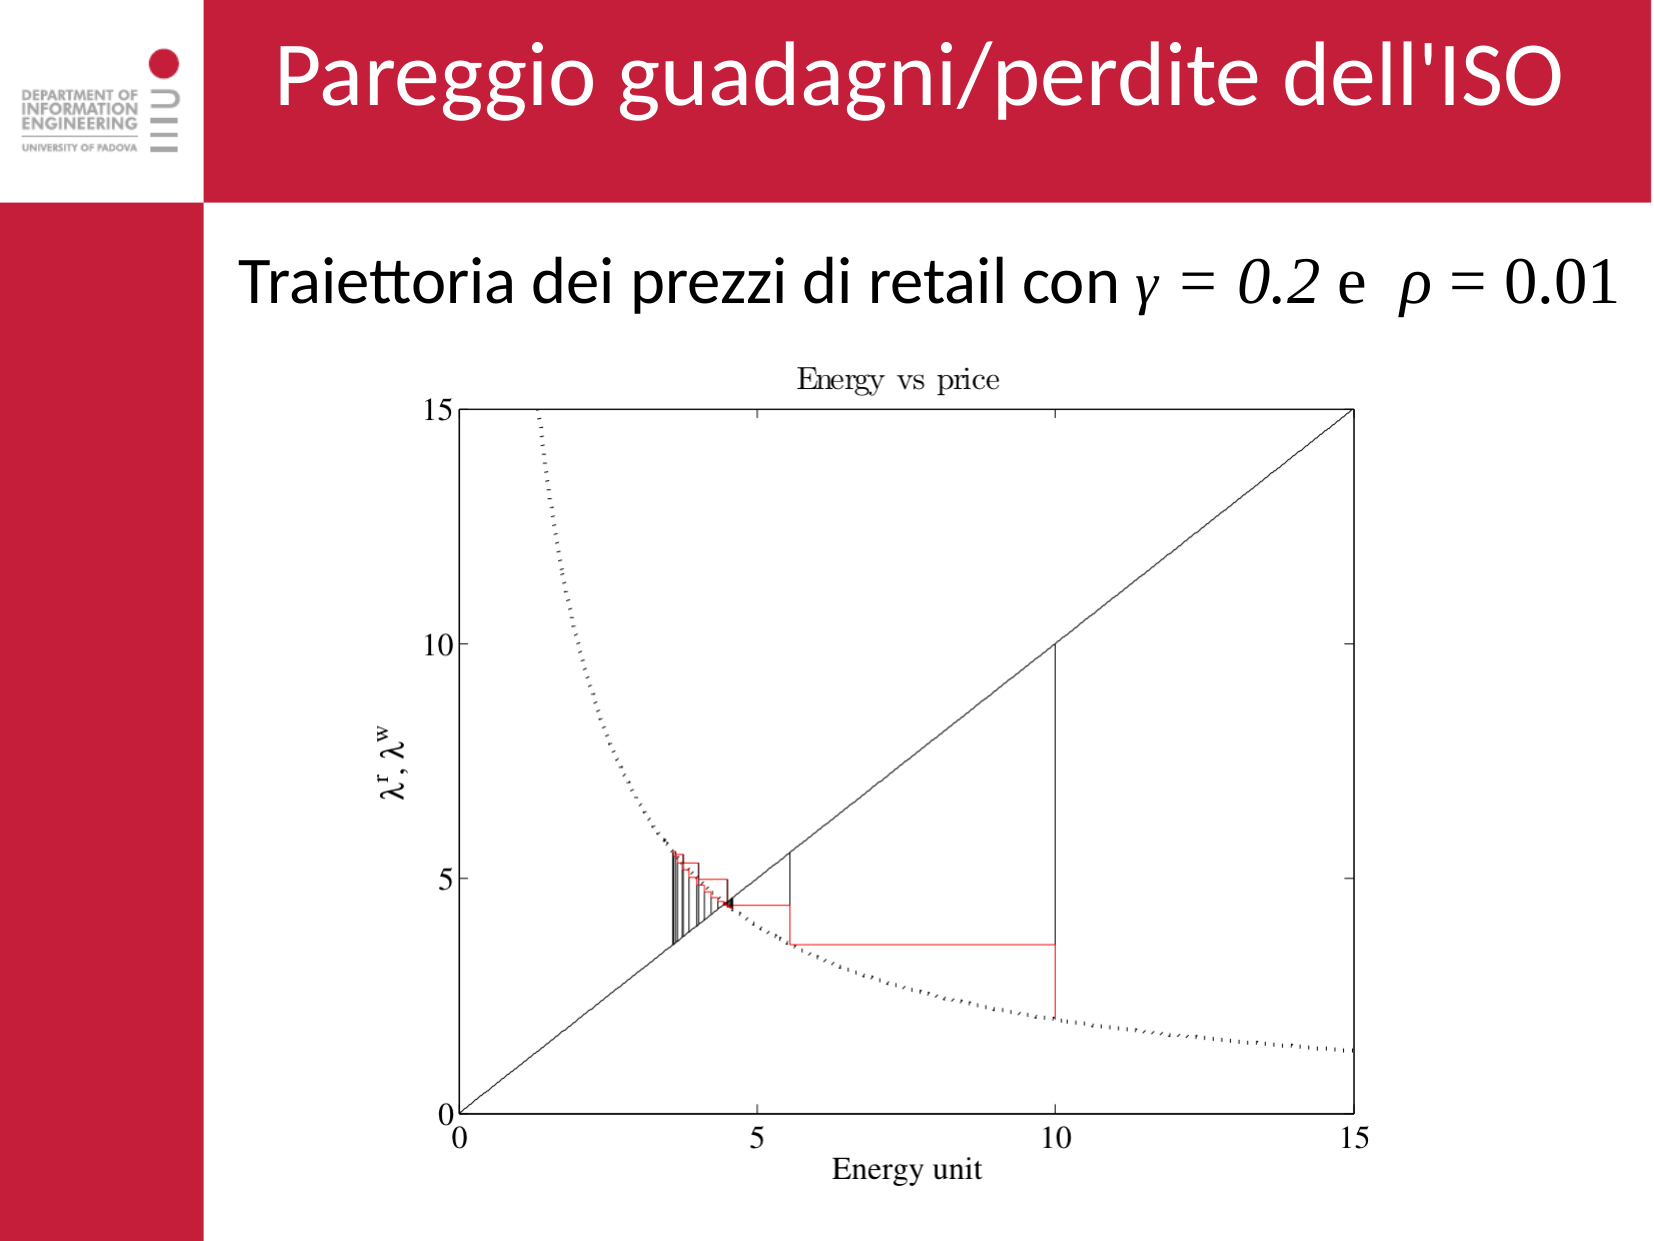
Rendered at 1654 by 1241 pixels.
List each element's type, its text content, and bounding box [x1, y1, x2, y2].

text_box Pareggio guadagni/perdite dell'ISO [259, 29, 1654, 157]
picture [0, 0, 1654, 1241]
text_box Traiettoria dei prezzi di retail con γ = 0.2 e ρ = 0.01 [206, 236, 1654, 621]
